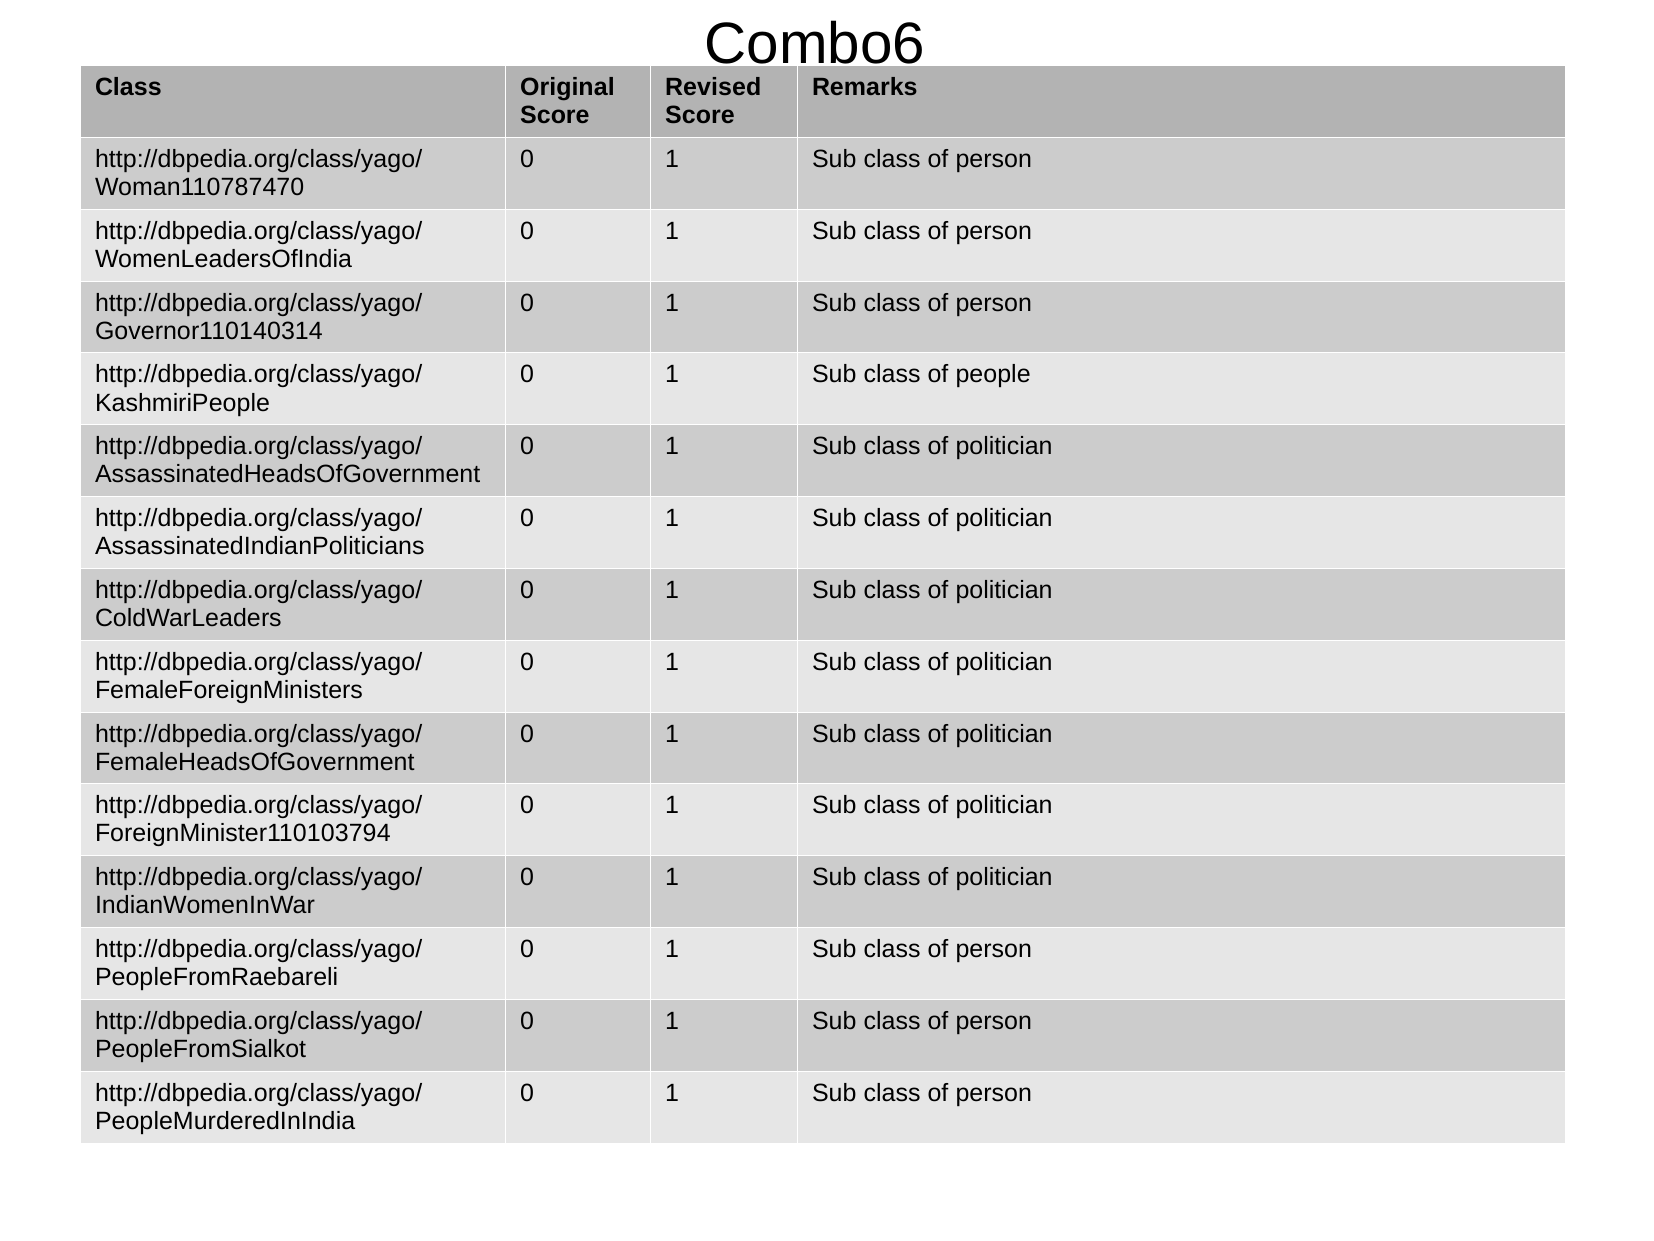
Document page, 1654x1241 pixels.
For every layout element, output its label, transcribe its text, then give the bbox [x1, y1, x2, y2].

table_cell http://dbpedia.org/class/yago/AssassinatedHeadsOfGovernment [81, 425, 505, 496]
table_cell 1 [651, 282, 797, 352]
table_header Remarks [798, 66, 1565, 137]
table_cell Sub class of politician [798, 713, 1565, 783]
table_cell 1 [651, 353, 797, 424]
table_cell 0 [506, 138, 650, 209]
table_cell 0 [506, 282, 650, 352]
table_cell 0 [506, 713, 650, 783]
table_cell 0 [506, 210, 650, 281]
table_cell 1 [651, 569, 797, 640]
table_cell Sub class of person [798, 928, 1565, 999]
table_cell http://dbpedia.org/class/yago/PeopleFromSialkot [81, 1000, 505, 1071]
table_cell 0 [506, 784, 650, 855]
table_header Class [81, 76, 505, 137]
table_cell 0 [506, 641, 650, 712]
table_cell 0 [506, 1000, 650, 1071]
table_cell 1 [651, 641, 797, 712]
table_header Revised Score [651, 76, 797, 137]
table_cell 1 [651, 210, 797, 281]
table_cell 1 [651, 1000, 797, 1071]
table_cell http://dbpedia.org/class/yago/WomenLeadersOfIndia [81, 210, 505, 281]
table_cell 0 [506, 569, 650, 640]
table_cell http://dbpedia.org/class/yago/PeopleMurderedInIndia [81, 1072, 505, 1143]
table_cell Sub class of person [798, 1072, 1565, 1143]
table_cell 1 [651, 425, 797, 496]
table_cell Sub class of people [798, 353, 1565, 424]
table_cell 0 [506, 1072, 650, 1143]
table_cell Sub class of politician [798, 497, 1565, 568]
table_cell Sub class of politician [798, 425, 1565, 496]
table_header Original Score [506, 76, 650, 137]
table_cell http://dbpedia.org/class/yago/PeopleFromRaebareli [81, 928, 505, 999]
table_cell Sub class of person [798, 210, 1565, 281]
table_cell Sub class of politician [798, 856, 1565, 927]
table_cell http://dbpedia.org/class/yago/ColdWarLeaders [81, 569, 505, 640]
table_cell http://dbpedia.org/class/yago/KashmiriPeople [81, 353, 505, 424]
table_cell http://dbpedia.org/class/yago/AssassinatedIndianPoliticians [81, 497, 505, 568]
table_cell 1 [651, 713, 797, 783]
table_cell Sub class of person [798, 138, 1565, 209]
table_cell 0 [506, 497, 650, 568]
table_cell 0 [506, 856, 650, 927]
table_cell Sub class of person [798, 1000, 1565, 1071]
table_cell http://dbpedia.org/class/yago/FemaleForeignMinisters [81, 641, 505, 712]
table_cell Sub class of person [798, 282, 1565, 352]
table_cell http://dbpedia.org/class/yago/Woman110787470 [81, 138, 505, 209]
table_cell 0 [506, 928, 650, 999]
table_cell 1 [651, 138, 797, 209]
table_cell 1 [651, 497, 797, 568]
table_cell Sub class of politician [798, 641, 1565, 712]
table_cell 1 [651, 856, 797, 927]
table_cell 1 [651, 928, 797, 999]
table_cell 1 [651, 784, 797, 855]
table_cell Sub class of politician [798, 784, 1565, 855]
table_cell http://dbpedia.org/class/yago/Governor110140314 [81, 282, 505, 352]
table_cell http://dbpedia.org/class/yago/ForeignMinister110103794 [81, 784, 505, 855]
table_cell 0 [506, 425, 650, 496]
table_cell Sub class of politician [798, 569, 1565, 640]
table_cell http://dbpedia.org/class/yago/FemaleHeadsOfGovernment [81, 713, 505, 783]
table_cell 0 [506, 353, 650, 424]
table_cell 1 [651, 1072, 797, 1143]
title Combo6 [70, 10, 1560, 76]
table_cell http://dbpedia.org/class/yago/IndianWomenInWar [81, 856, 505, 927]
